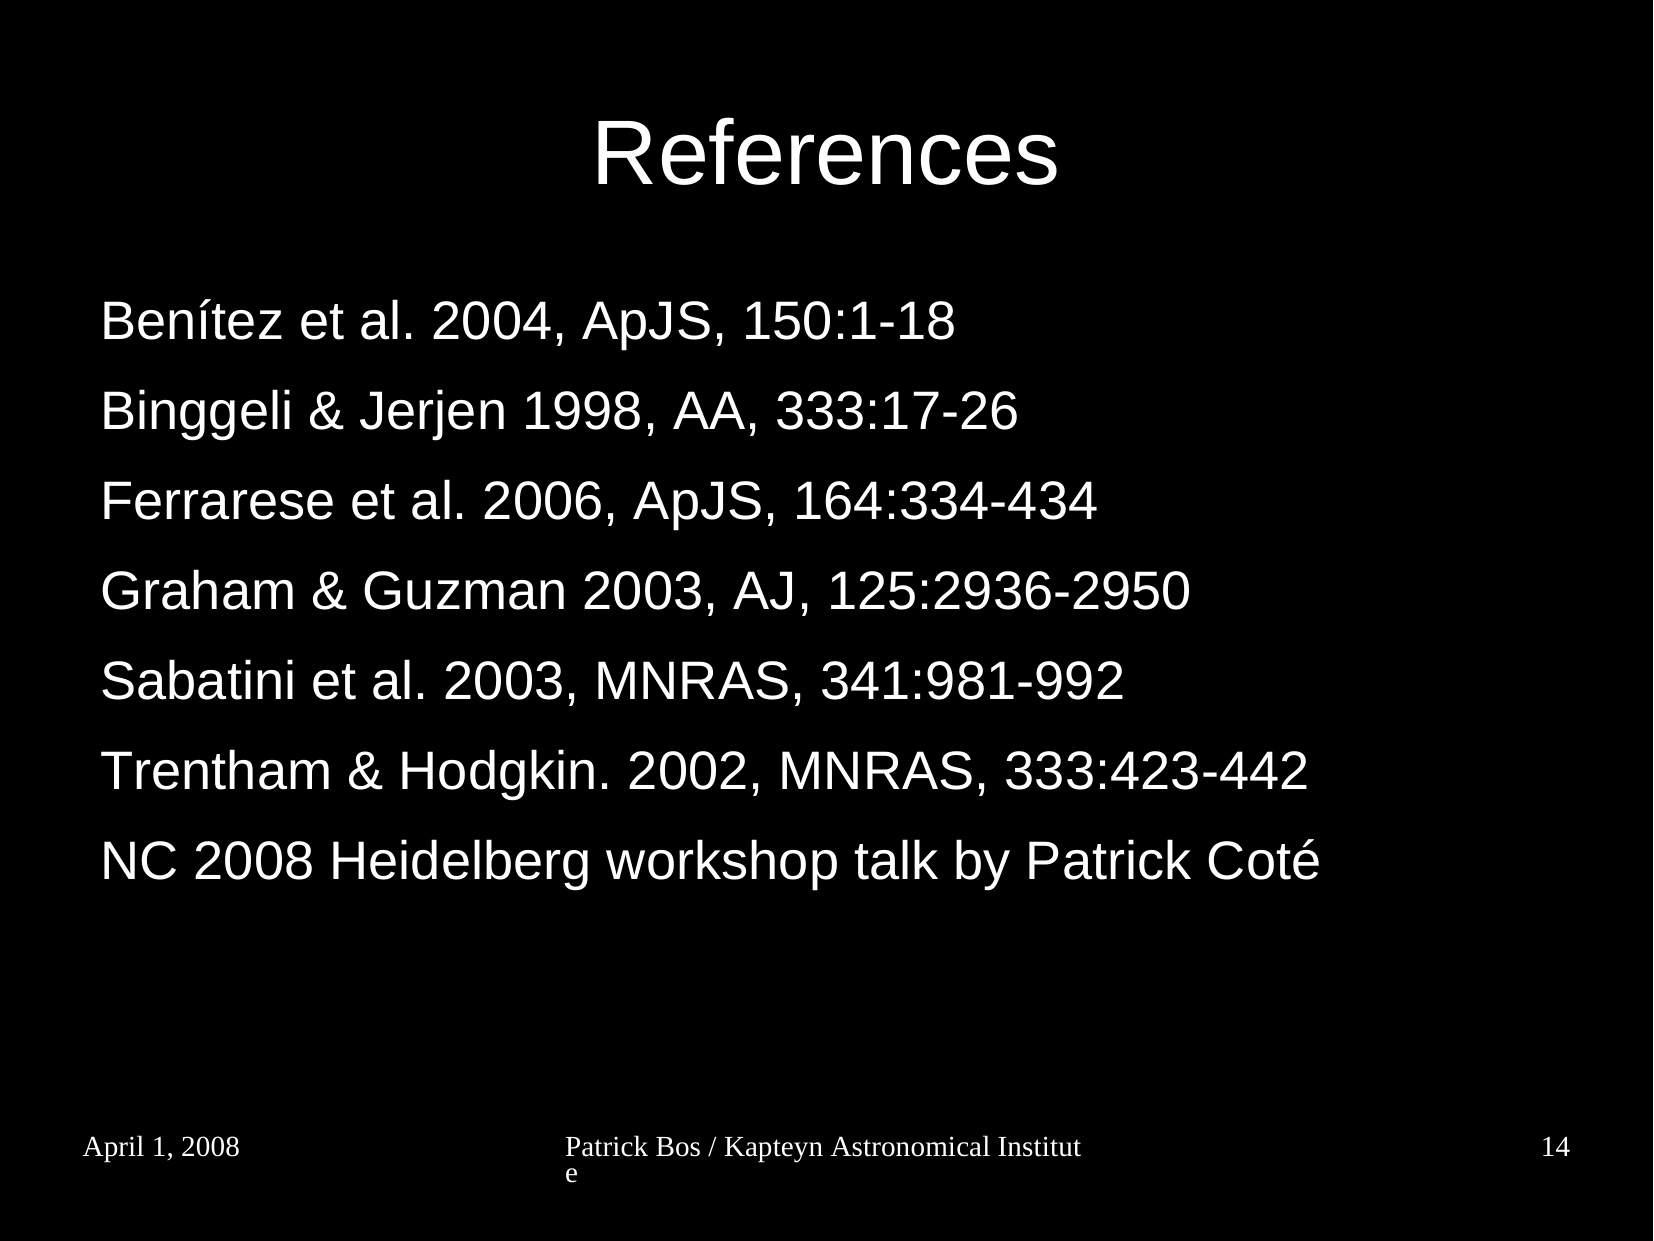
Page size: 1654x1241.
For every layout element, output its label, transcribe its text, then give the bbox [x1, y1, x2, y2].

title References [82, 56, 1571, 250]
list Benítez et al. 2004, ApJS, 150:1-18 Binggeli & Jerjen 1998, AA, 333:17-26 Ferrarese et al. 2006, ApJS, 164:334-434 Graham & Guzman 2003, AJ, 125:2936-2950 Sabatini et al. 2003, MNRAS, 341:981-992 Trentham & Hodgkin. 2002, MNRAS, 333:423-442 NC 2008 Heidelberg workshop talk by Patrick Coté [82, 290, 1571, 1095]
